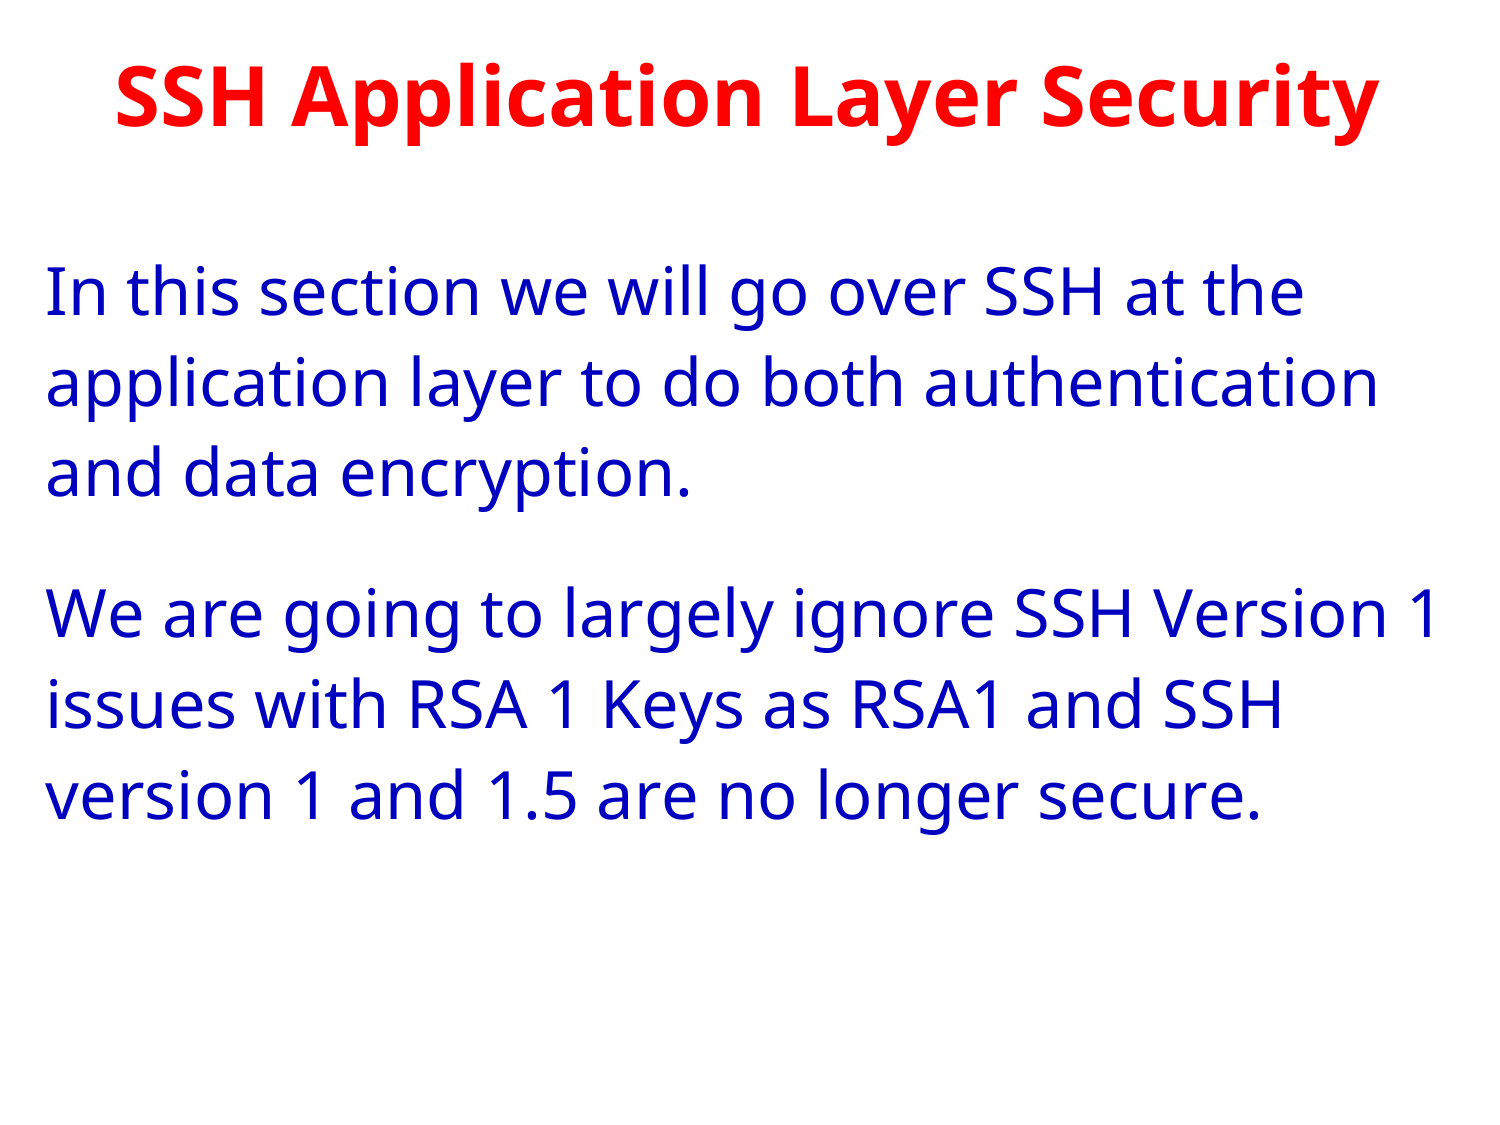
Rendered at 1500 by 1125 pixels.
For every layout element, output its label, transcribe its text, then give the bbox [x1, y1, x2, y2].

list In this section we will go over SSH at the application layer to do both authentication and data encryption. We are going to largely ignore SSH Version 1 issues with RSA 1 Keys as RSA1 and SSH version 1 and 1.5 are no longer secure. [45, 244, 1459, 1048]
title SSH Application Layer Security [60, 37, 1436, 213]
